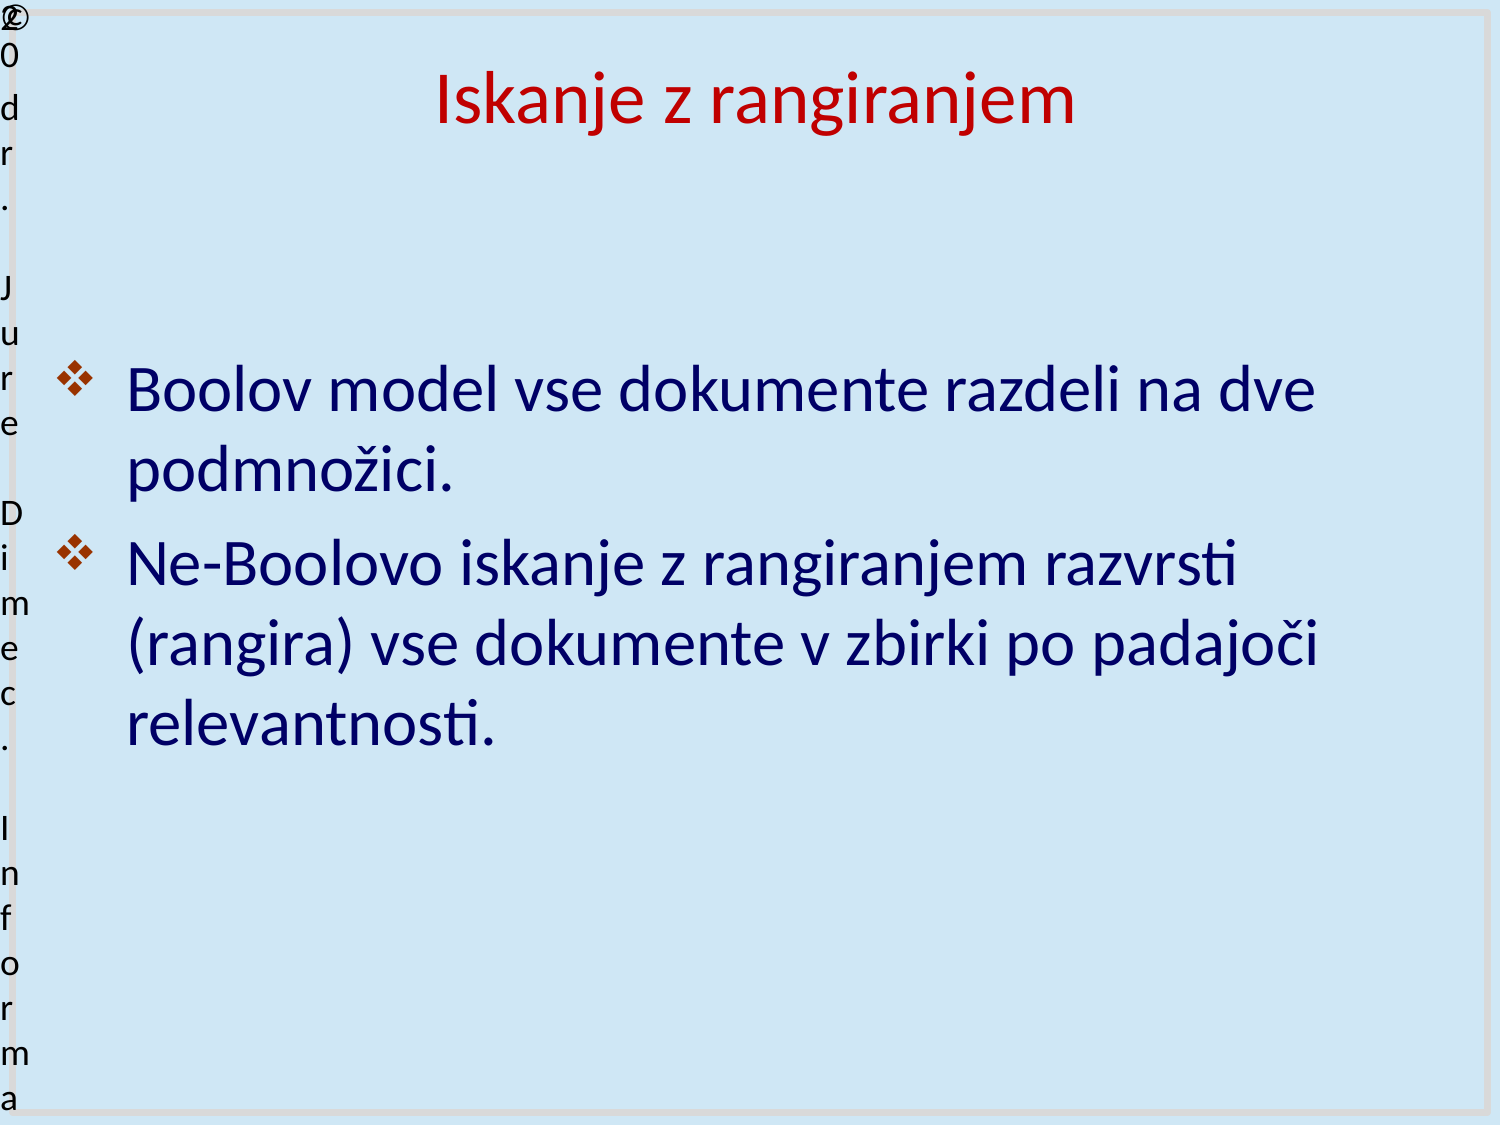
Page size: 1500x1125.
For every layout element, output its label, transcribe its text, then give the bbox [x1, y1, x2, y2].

title Iskanje z rangiranjem [37, 37, 1475, 150]
list Boolov model vse dokumente razdeli na dve podmnožici. Ne-Boolovo iskanje z rangiranjem razvrsti (rangira) vse dokumente v zbirki po padajoči relevantnosti. [37, 337, 1475, 1050]
